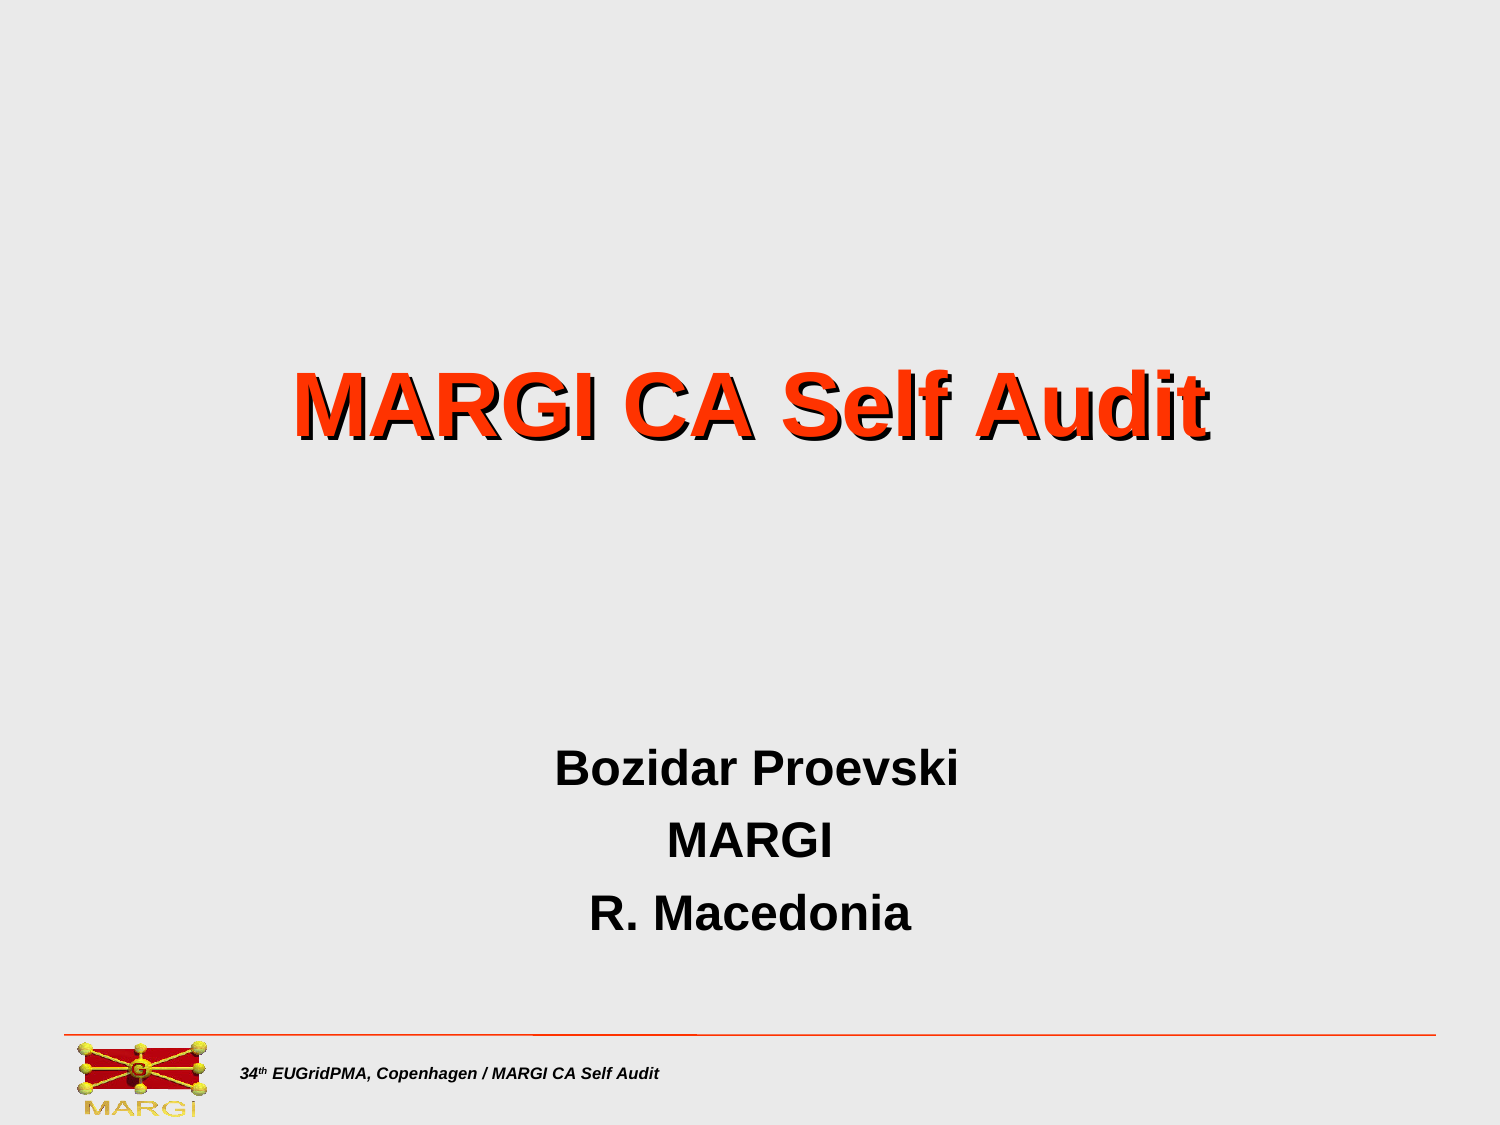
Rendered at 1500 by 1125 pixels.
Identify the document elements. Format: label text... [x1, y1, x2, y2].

text_box Bozidar Proevski MARGI R. Macedonia [225, 727, 1276, 1016]
picture [67, 1033, 219, 1123]
text_box MARGI CA Self Audit [112, 278, 1388, 520]
